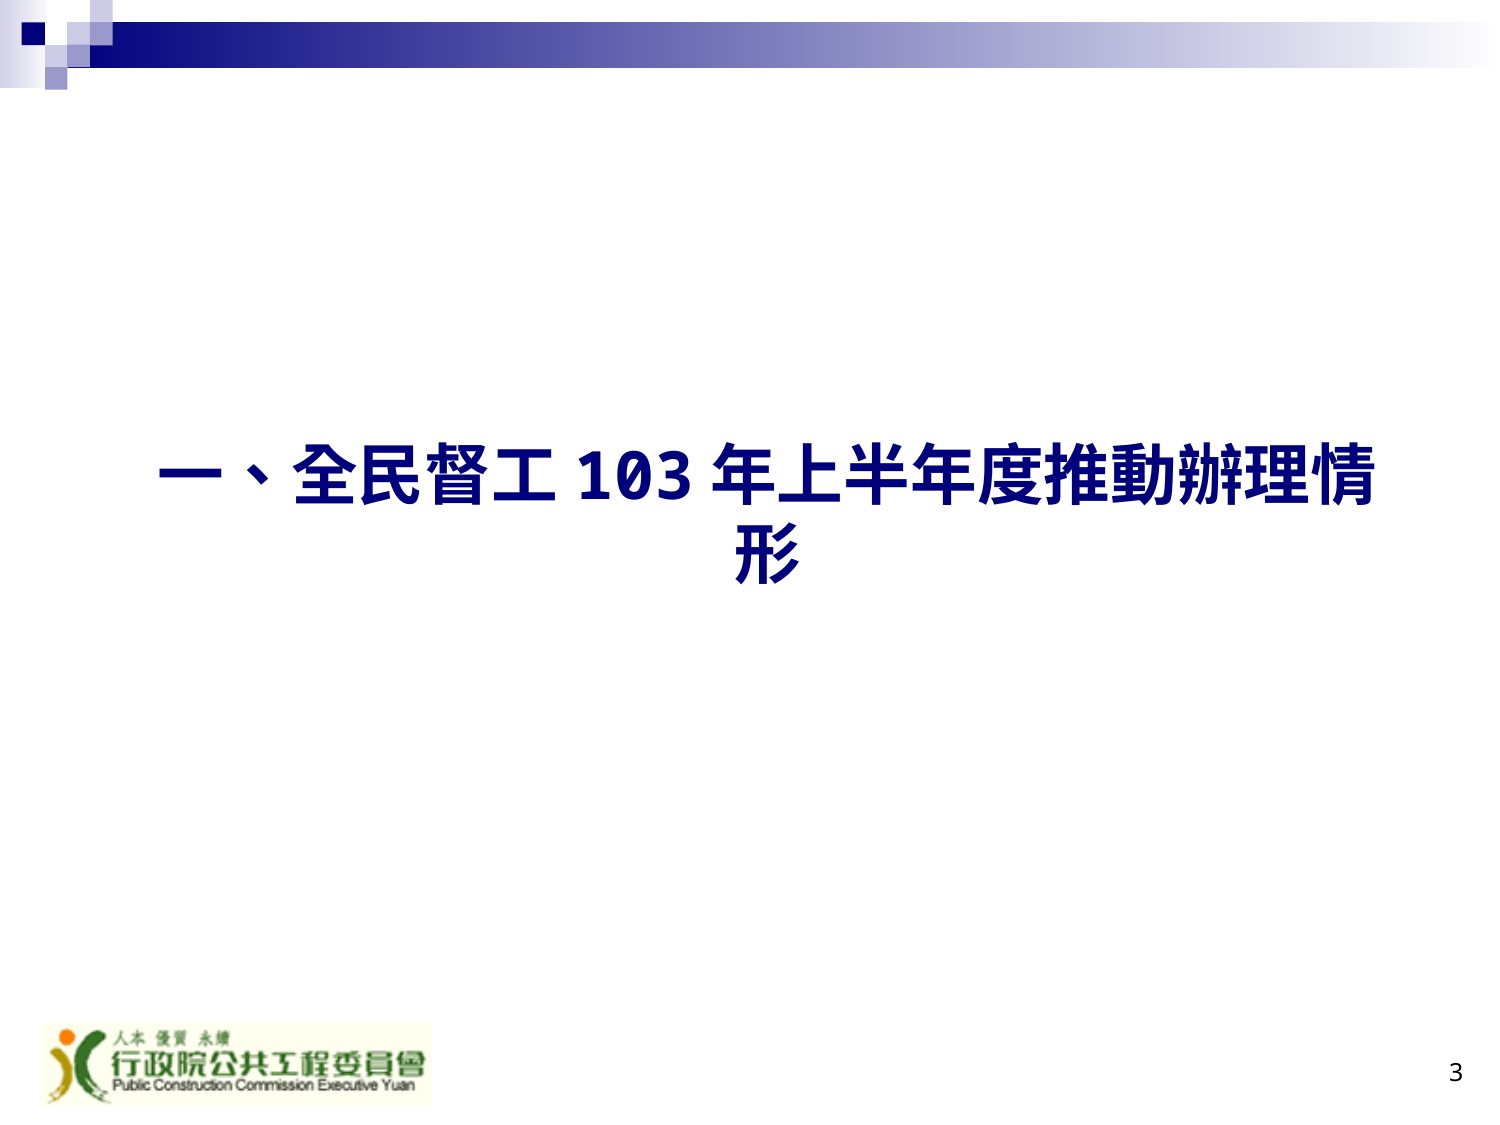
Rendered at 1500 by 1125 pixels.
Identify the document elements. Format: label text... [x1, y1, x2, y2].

text_box <編號> [1128, 1023, 1479, 1099]
title 一、全民督工103年上半年度推動辦理情形 [123, 444, 1412, 581]
picture [41, 1023, 432, 1106]
